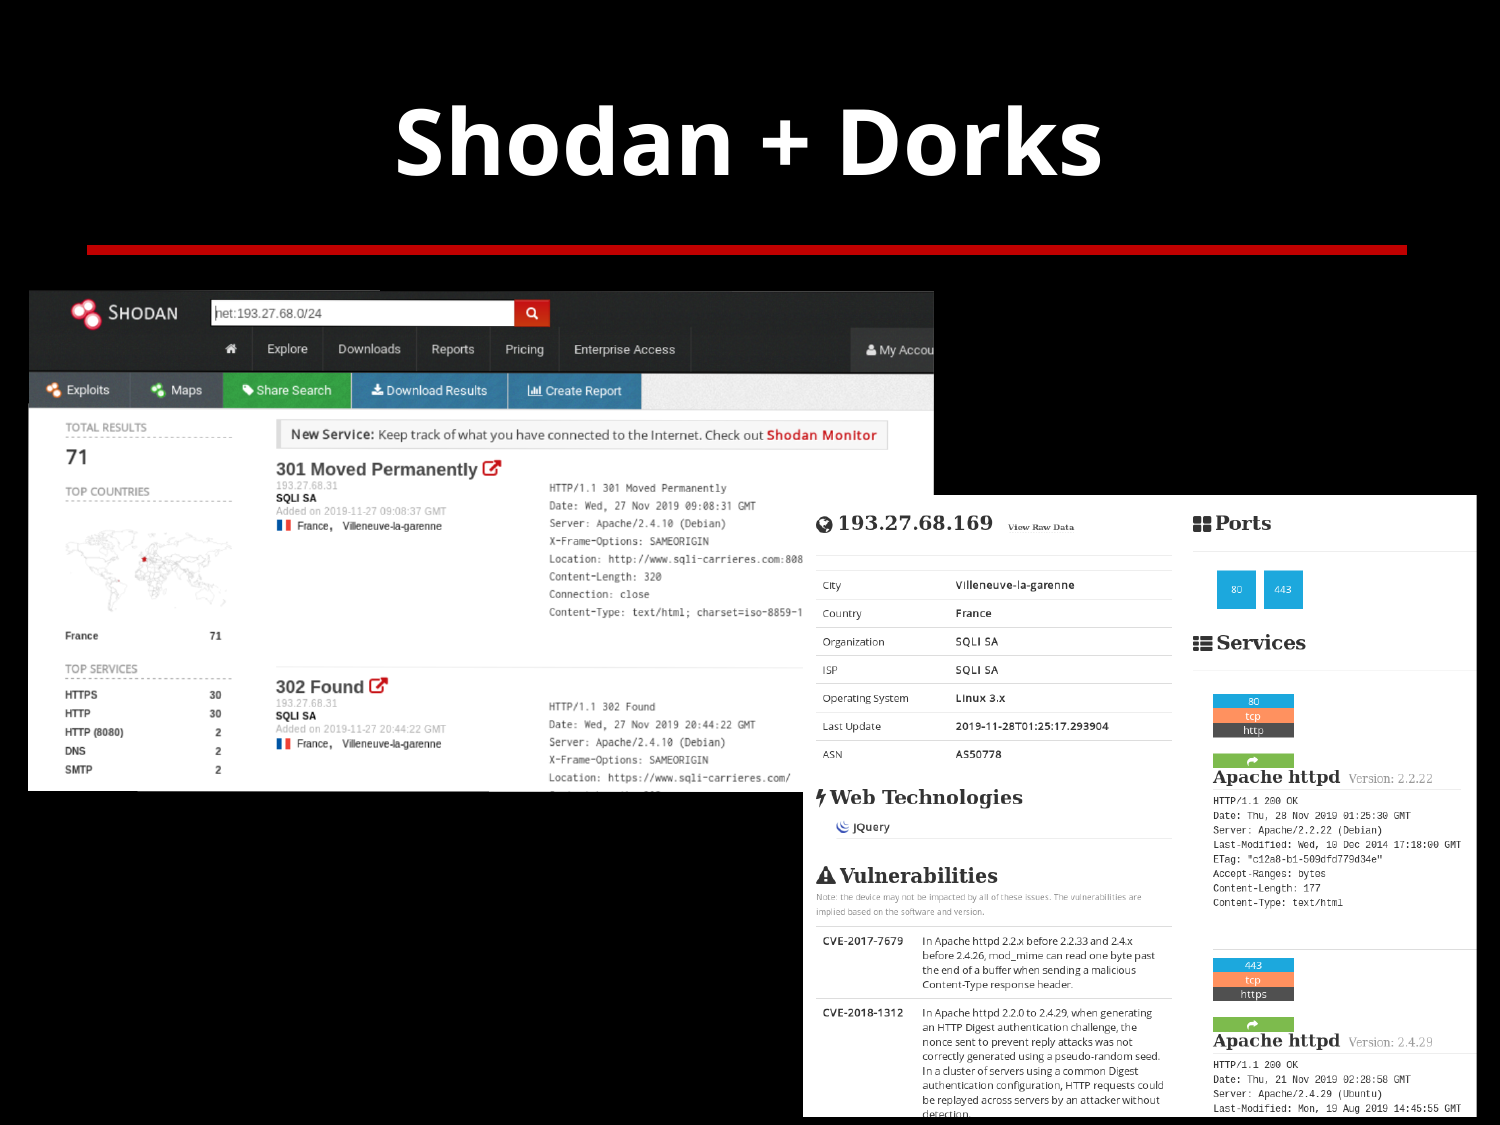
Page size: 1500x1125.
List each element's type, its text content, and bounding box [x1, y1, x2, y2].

picture [27, 289, 1477, 1117]
title Shodan + Dorks [75, 45, 1425, 233]
